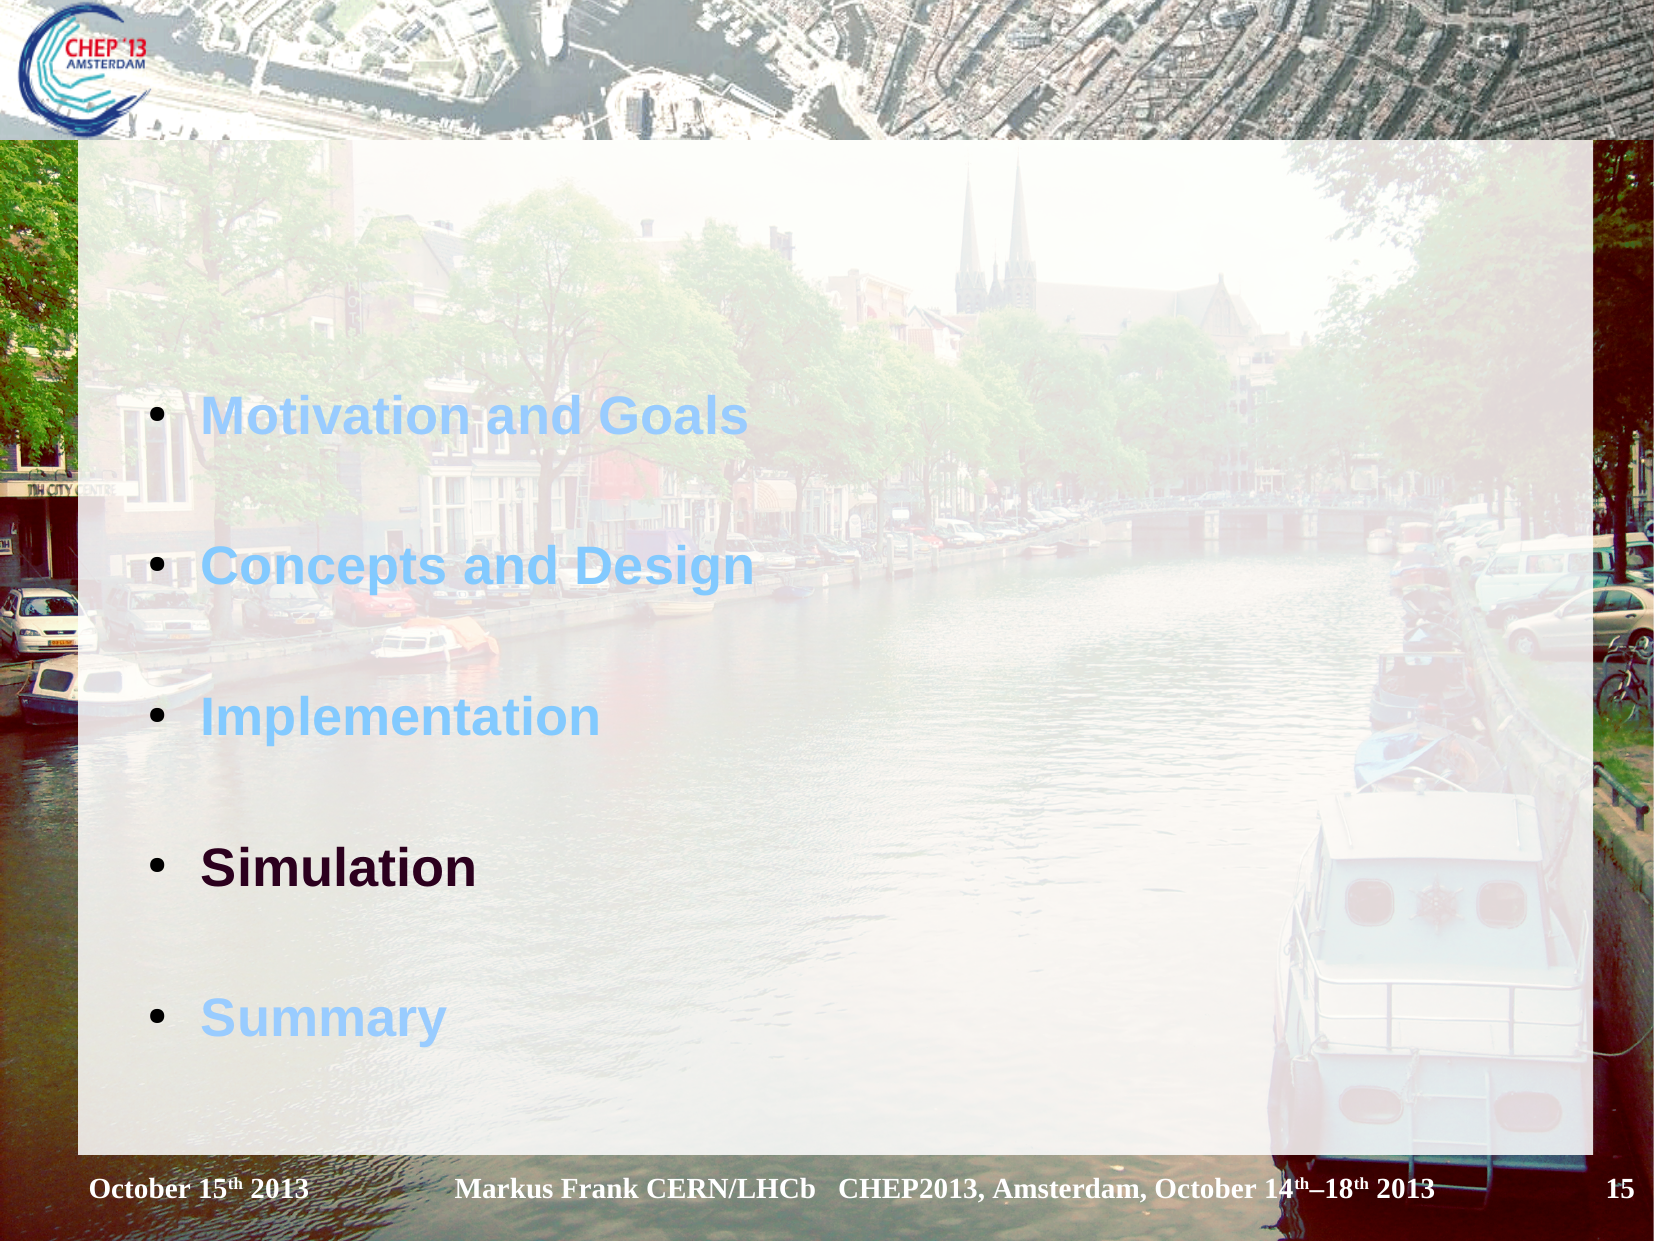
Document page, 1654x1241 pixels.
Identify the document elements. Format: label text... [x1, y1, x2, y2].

picture [0, 0, 1654, 1241]
list Motivation and Goals Concepts and Design Implementation Simulation Summary [129, 324, 1489, 1045]
